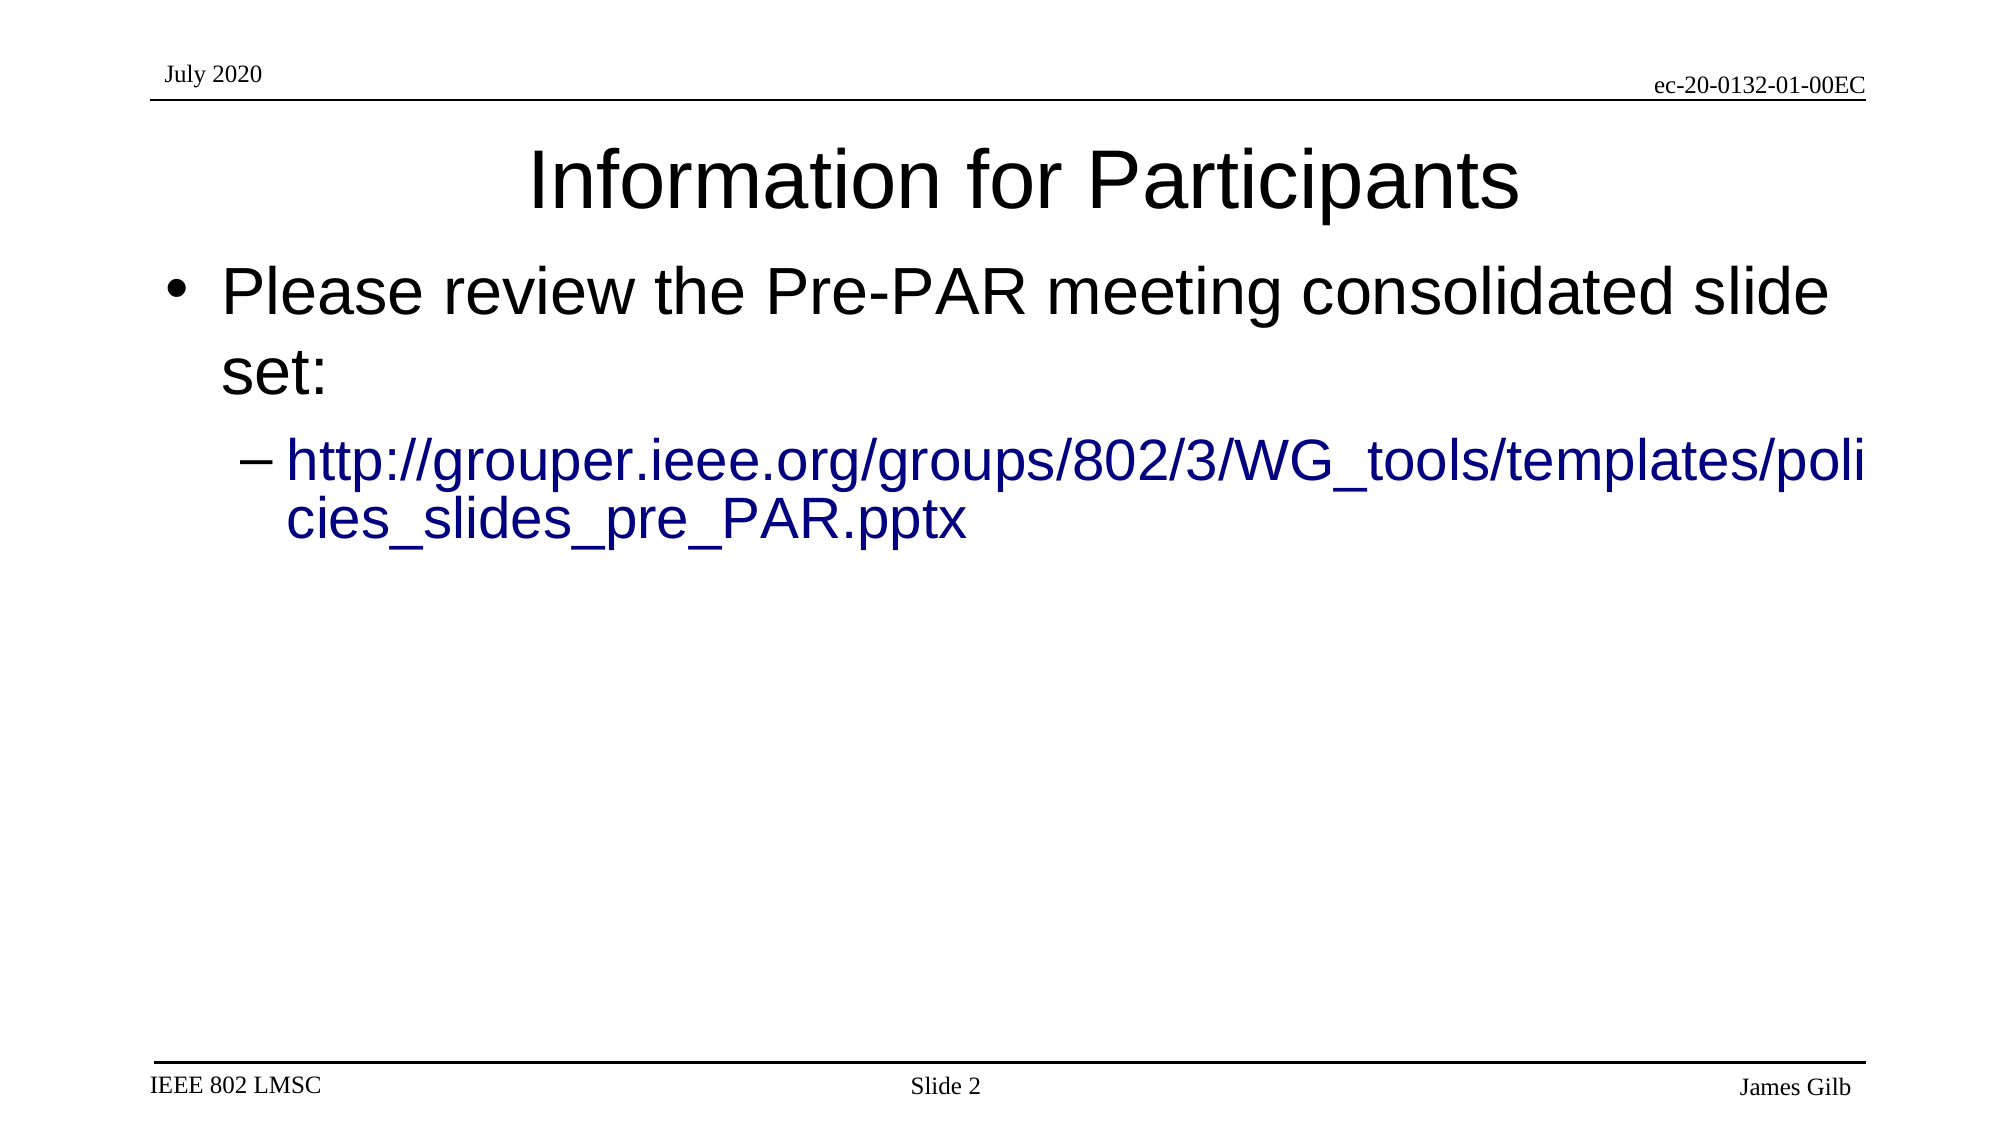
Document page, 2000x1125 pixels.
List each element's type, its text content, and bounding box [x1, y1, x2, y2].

list Please review the Pre-PAR meeting consolidated slide set: http://grouper.ieee.org/groups/802/3/WG_tools/templates/policies_slides_pre_PAR.pptx [149, 239, 1900, 1051]
title Information for Participants [149, 112, 1900, 238]
